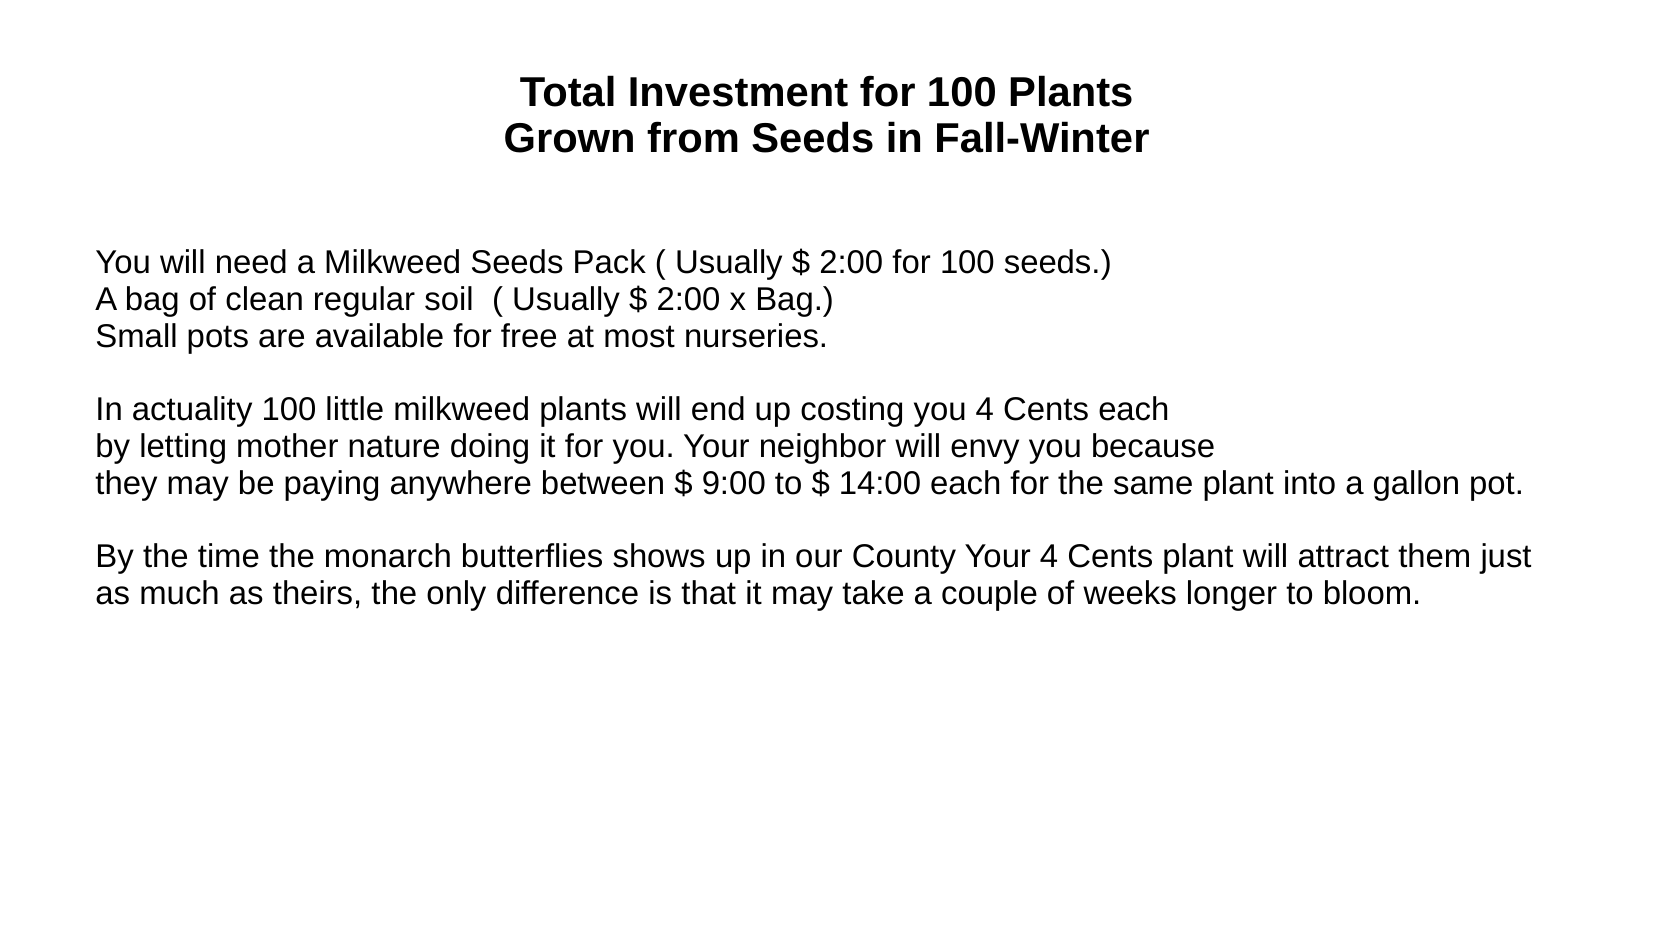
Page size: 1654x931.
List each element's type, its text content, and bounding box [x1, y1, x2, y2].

list You will need a Milkweed Seeds Pack ( Usually $ 2:00 for 100 seeds.) A bag of clean regular soil ( Usually $ 2:00 x Bag.) Small pots are available for free at most nurseries. In actuality 100 little milkweed plants will end up costing you 4 Cents each by letting mother nature doing it for you. Your neighbor will envy you because they may be paying anywhere between $ 9:00 to $ 14:00 each for the same plant into a gallon pot. By the time the monarch butterflies shows up in our County Your 4 Cents plant will attract them just as much as theirs, the only difference is that it may take a couple of weeks longer to bloom. [82, 217, 1571, 757]
title Total Investment for 100 Plants Grown from Seeds in Fall-Winter [82, 12, 1571, 217]
